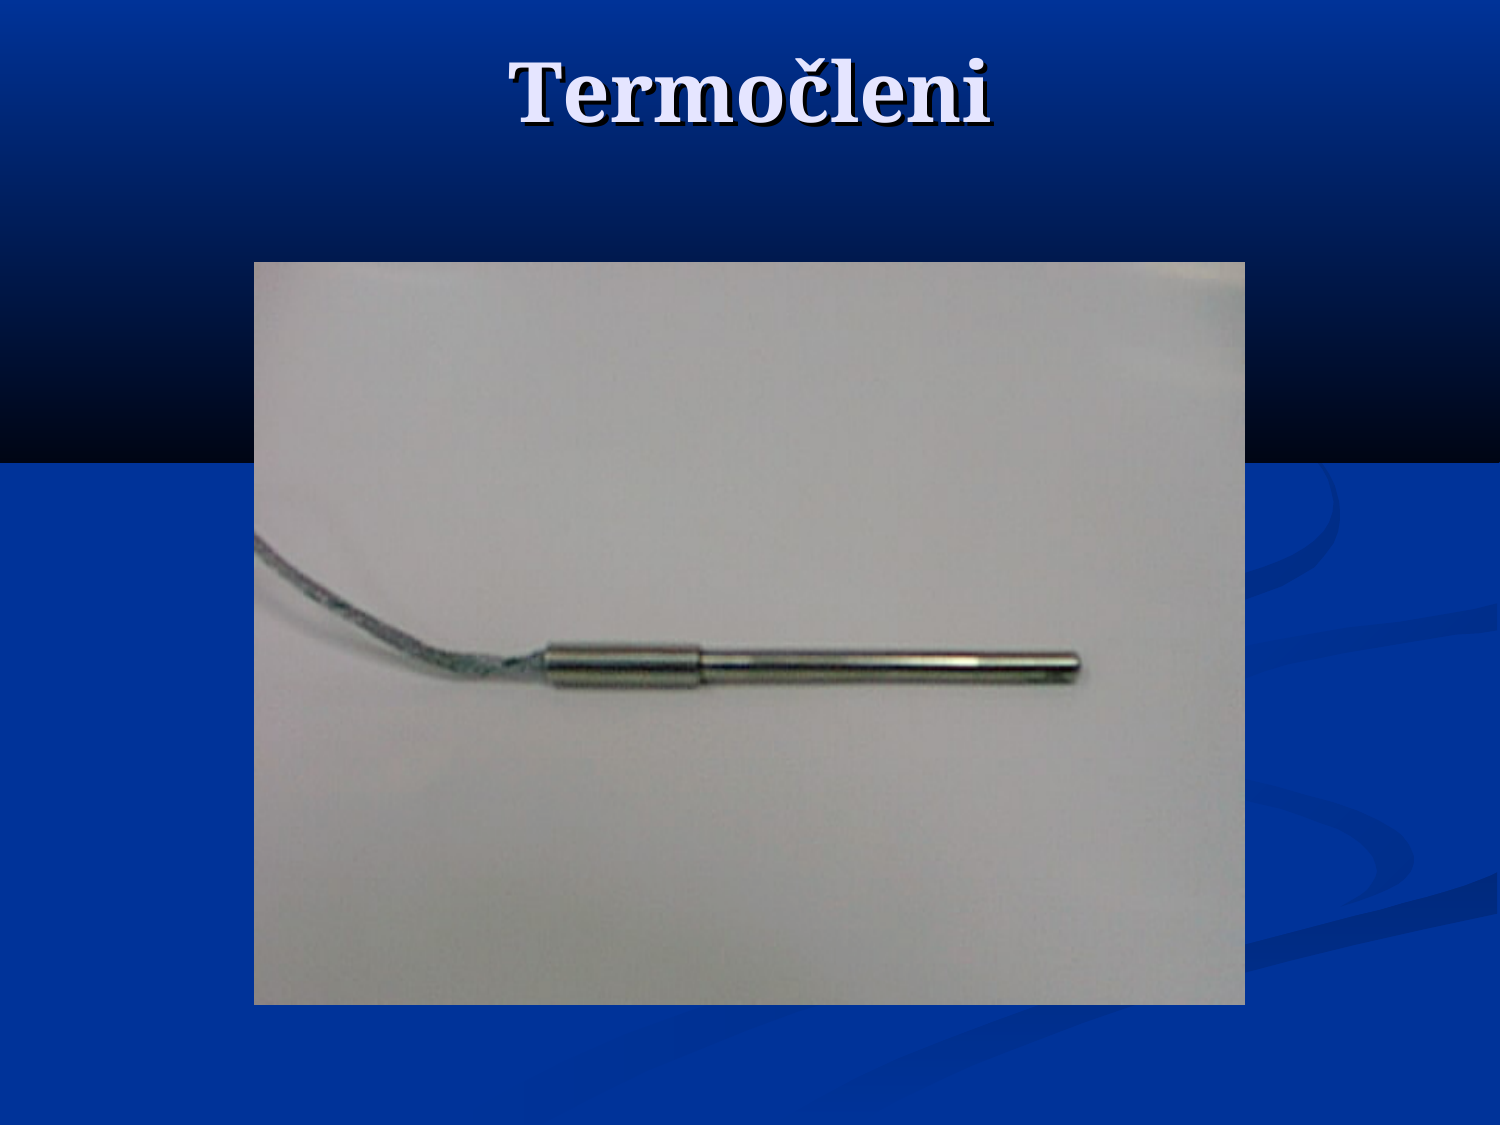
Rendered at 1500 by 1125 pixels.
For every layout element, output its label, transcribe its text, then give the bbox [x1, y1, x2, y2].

title Termočleni [75, 31, 1426, 247]
chart [254, 262, 1245, 1005]
